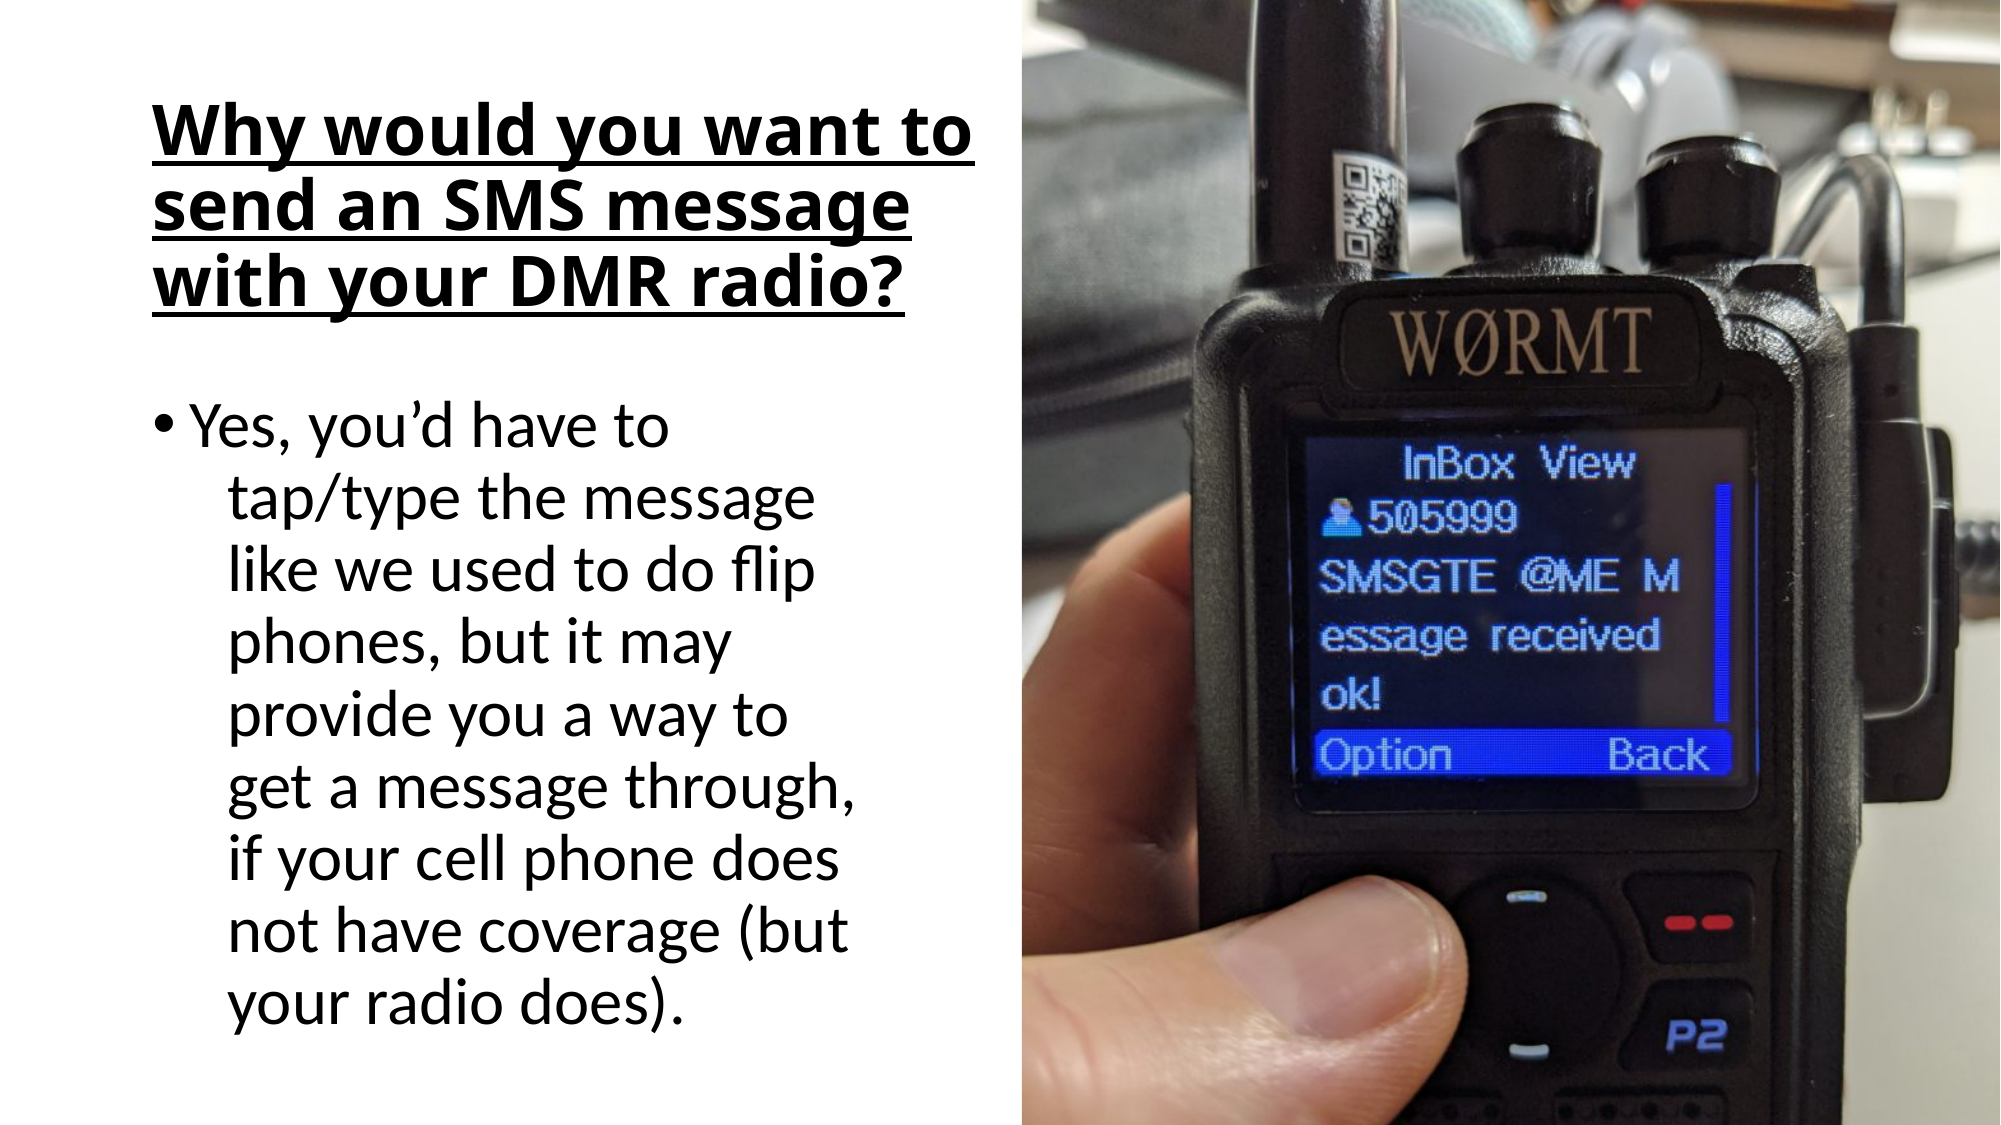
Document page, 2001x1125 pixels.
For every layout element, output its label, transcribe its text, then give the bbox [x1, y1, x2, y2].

picture [1021, 0, 2000, 1125]
text_box [0, 0, 1021, 1125]
list Yes, you’d have to tap/type the message like we used to do flip phones, but it may provide you a way to get a message through, if your cell phone does not have coverage (but your radio does). [137, 382, 896, 1057]
title Why would you want to send an SMS message with your DMR radio? [137, 59, 999, 357]
